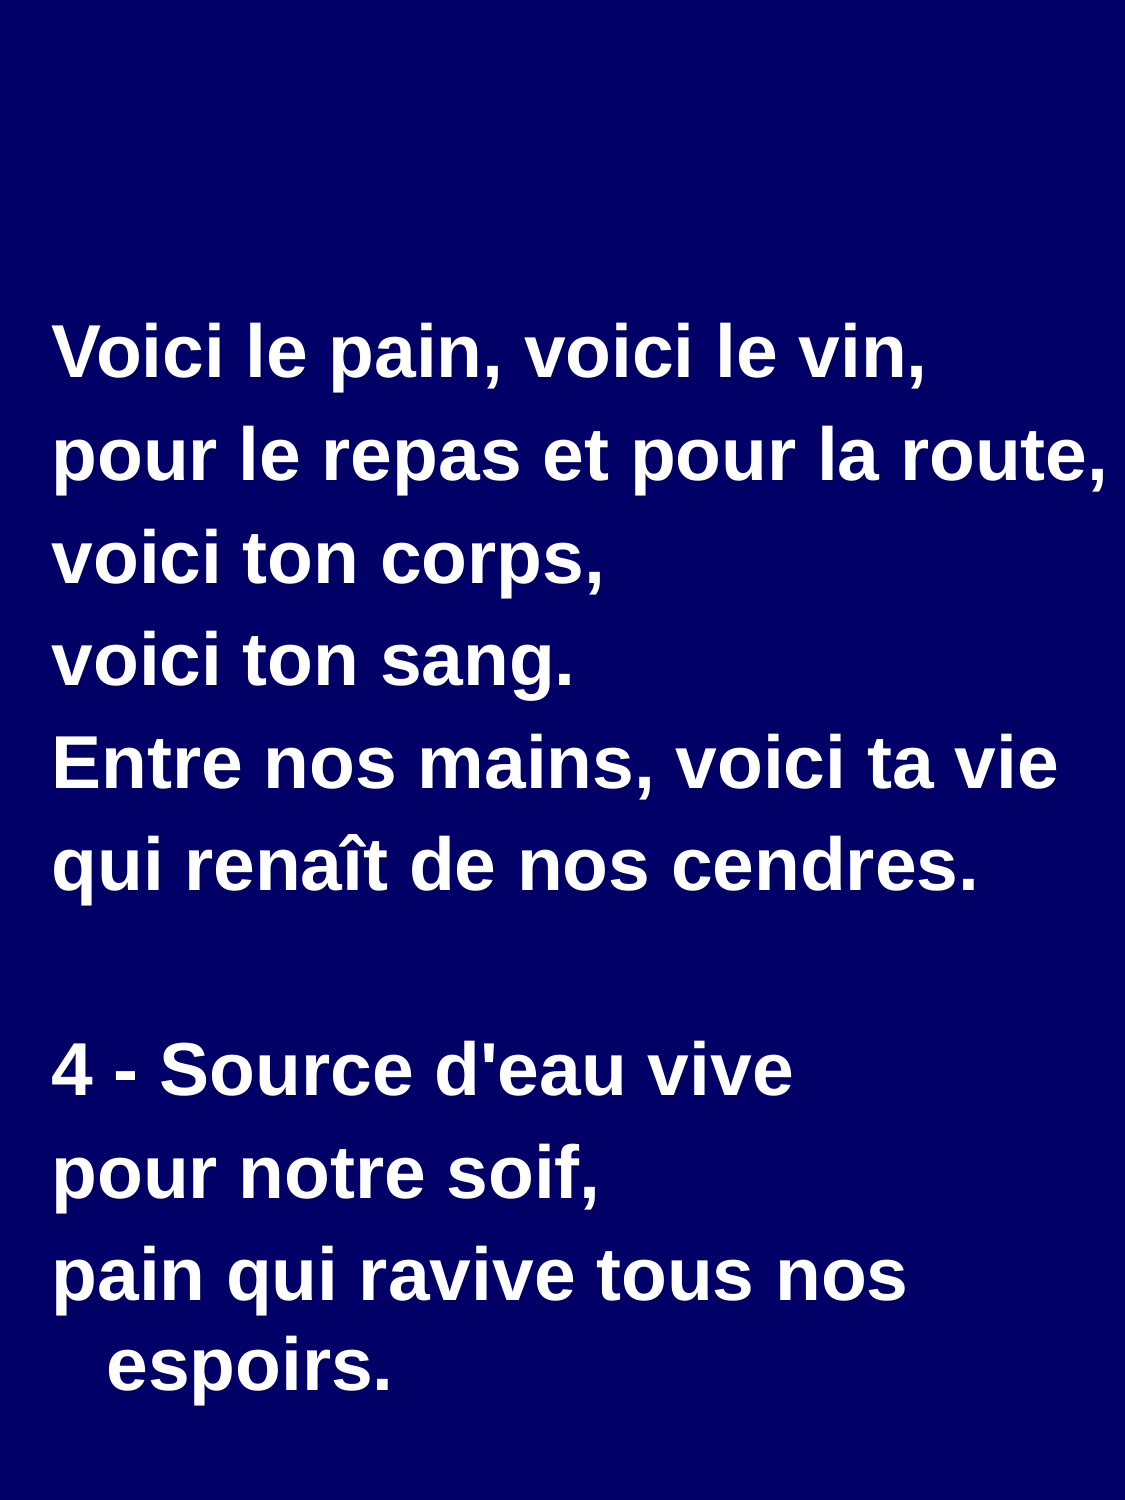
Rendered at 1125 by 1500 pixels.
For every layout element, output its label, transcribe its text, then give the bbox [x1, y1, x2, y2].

text_box Voici le pain, voici le vin, pour le repas et pour la route, voici ton corps, voici ton sang. Entre nos mains, voici ta vie qui renaît de nos cendres. 4 - Source d'eau vive pour notre soif, pain qui ravive tous nos espoirs. [35, 295, 1125, 1500]
